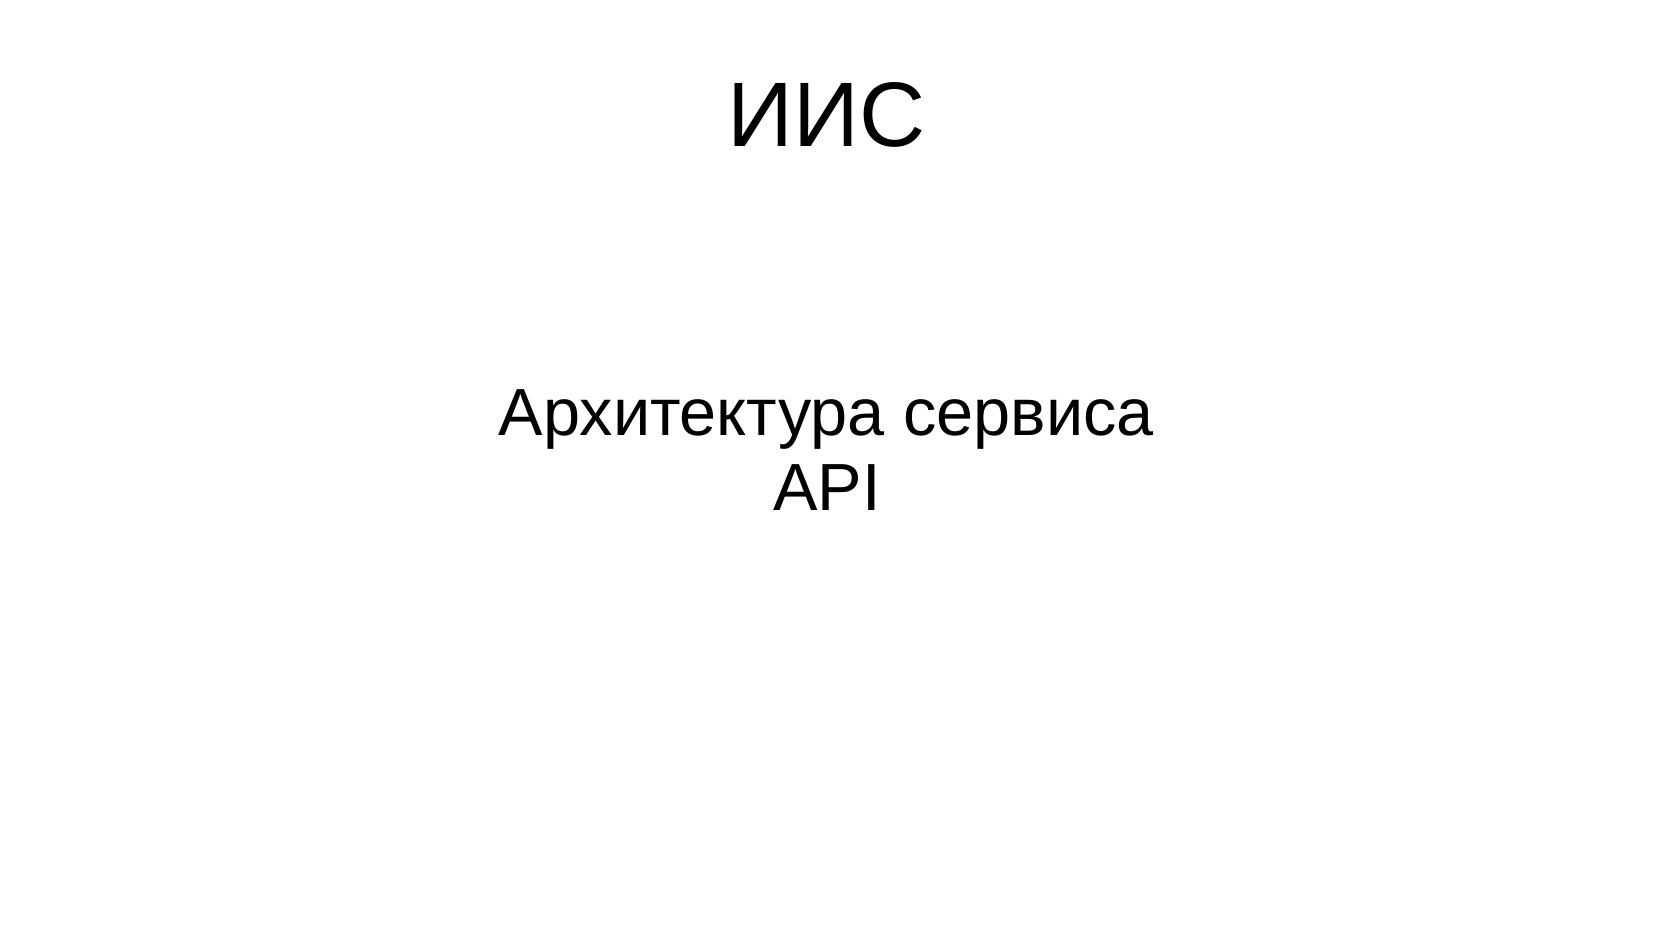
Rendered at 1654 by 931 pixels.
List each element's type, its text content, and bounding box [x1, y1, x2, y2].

subtitle Архитектура сервиса API [82, 217, 1571, 758]
title ИИС [82, 37, 1571, 193]
